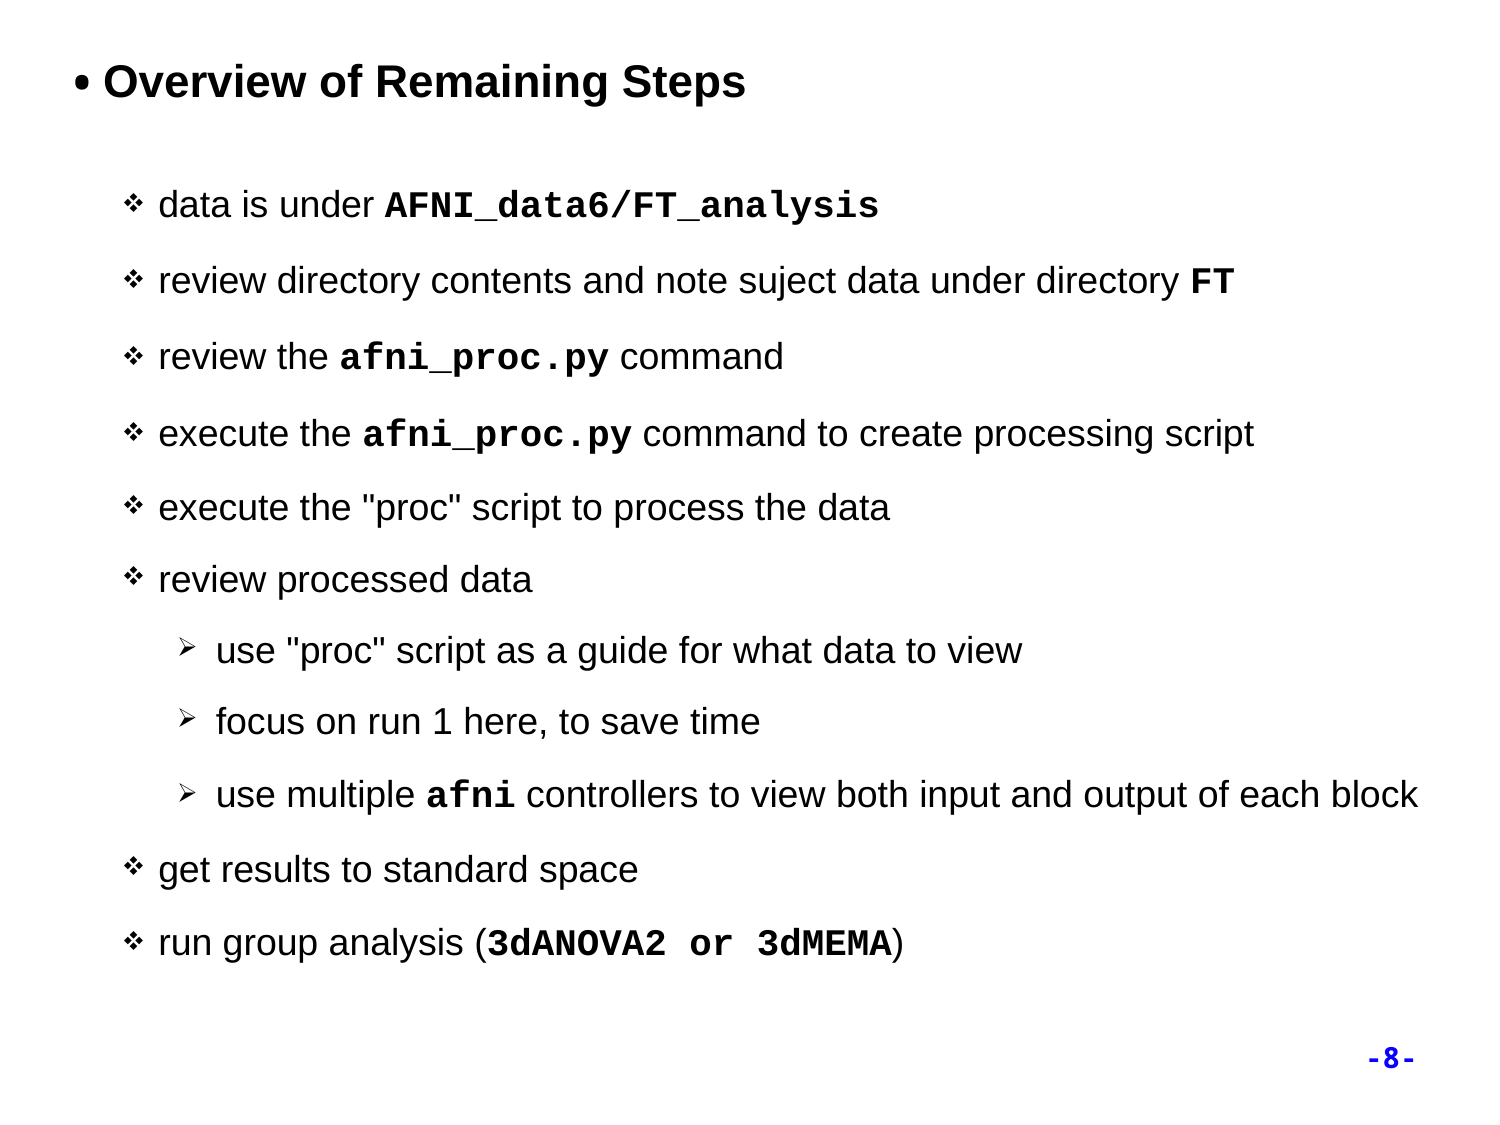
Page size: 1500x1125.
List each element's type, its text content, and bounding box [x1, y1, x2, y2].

list Overview of Remaining Steps data is under AFNI_data6/FT_analysis review directory contents and note suject data under directory FT review the afni_proc.py command execute the afni_proc.py command to create processing script execute the "proc" script to process the data review processed data use "proc" script as a guide for what data to view focus on run 1 here, to save time use multiple afni controllers to view both input and output of each block get results to standard space run group analysis (3dANOVA2 or 3dMEMA) [50, 48, 1463, 1088]
